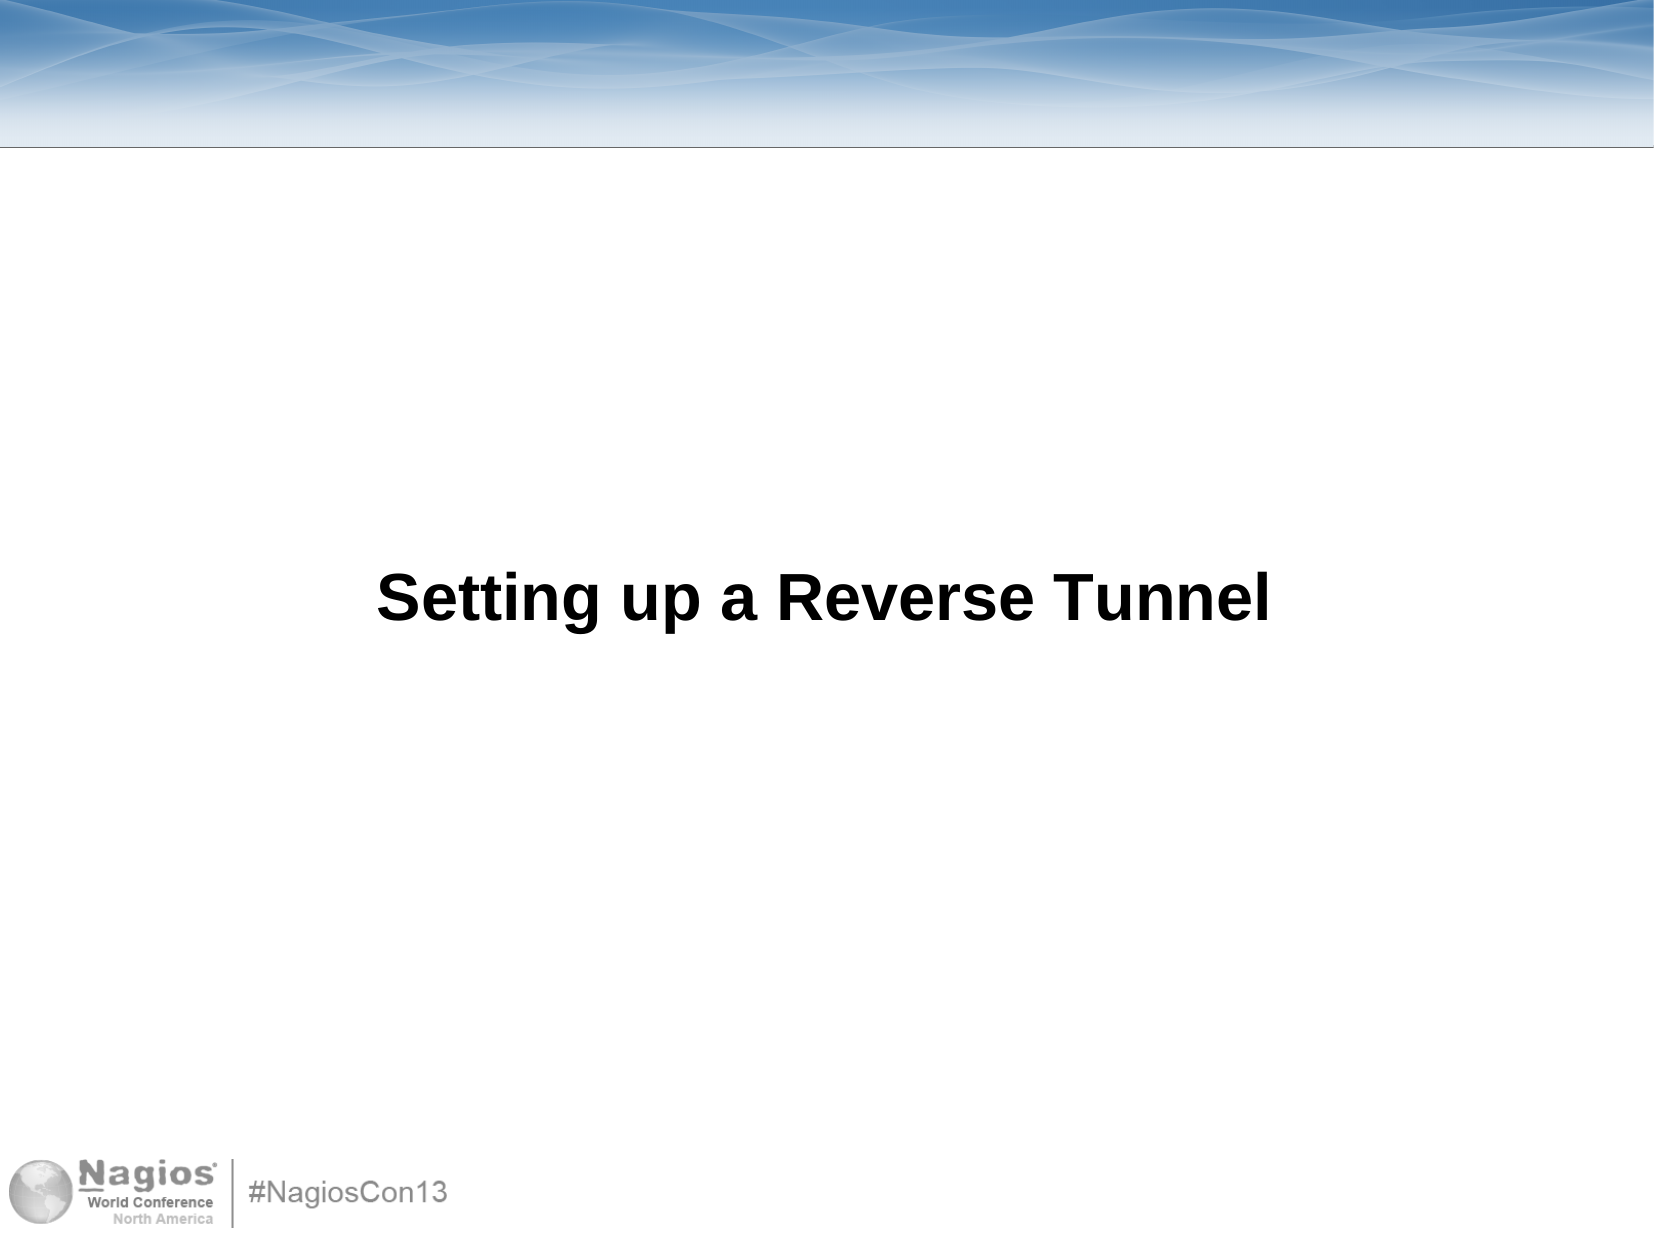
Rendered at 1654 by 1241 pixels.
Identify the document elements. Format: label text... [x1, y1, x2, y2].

subtitle Setting up a Reverse Tunnel [80, 188, 1569, 1007]
picture [0, 0, 1654, 147]
picture [9, 1159, 453, 1228]
